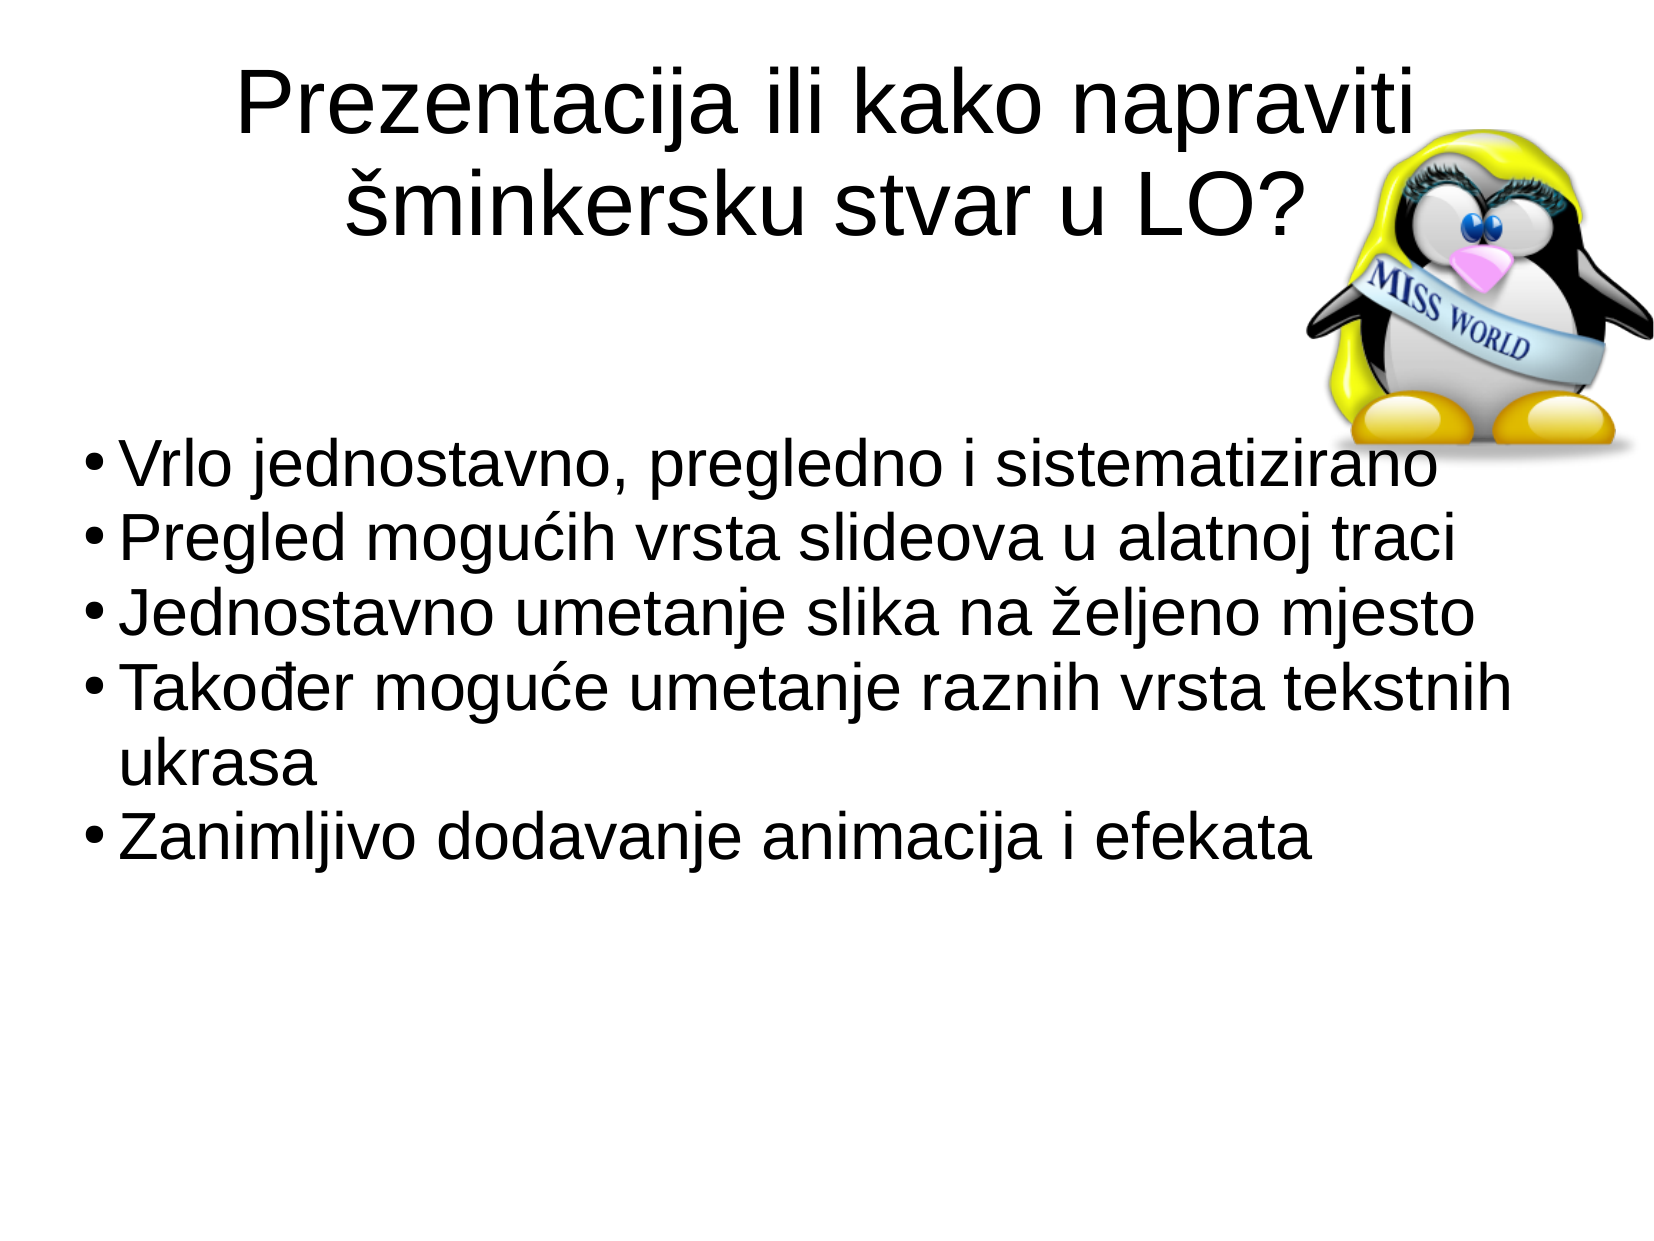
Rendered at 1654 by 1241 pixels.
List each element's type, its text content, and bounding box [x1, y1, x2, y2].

subtitle Vrlo jednostavno, pregledno i sistematizirano Pregled mogućih vrsta slideova u alatnoj traci Jednostavno umetanje slika na željeno mjesto Također moguće umetanje raznih vrsta tekstnih ukrasa Zanimljivo dodavanje animacija i efekata [82, 290, 1571, 1010]
title Prezentacija ili kako napraviti šminkersku stvar u LO? [82, 49, 1571, 257]
picture [1299, 129, 1654, 472]
